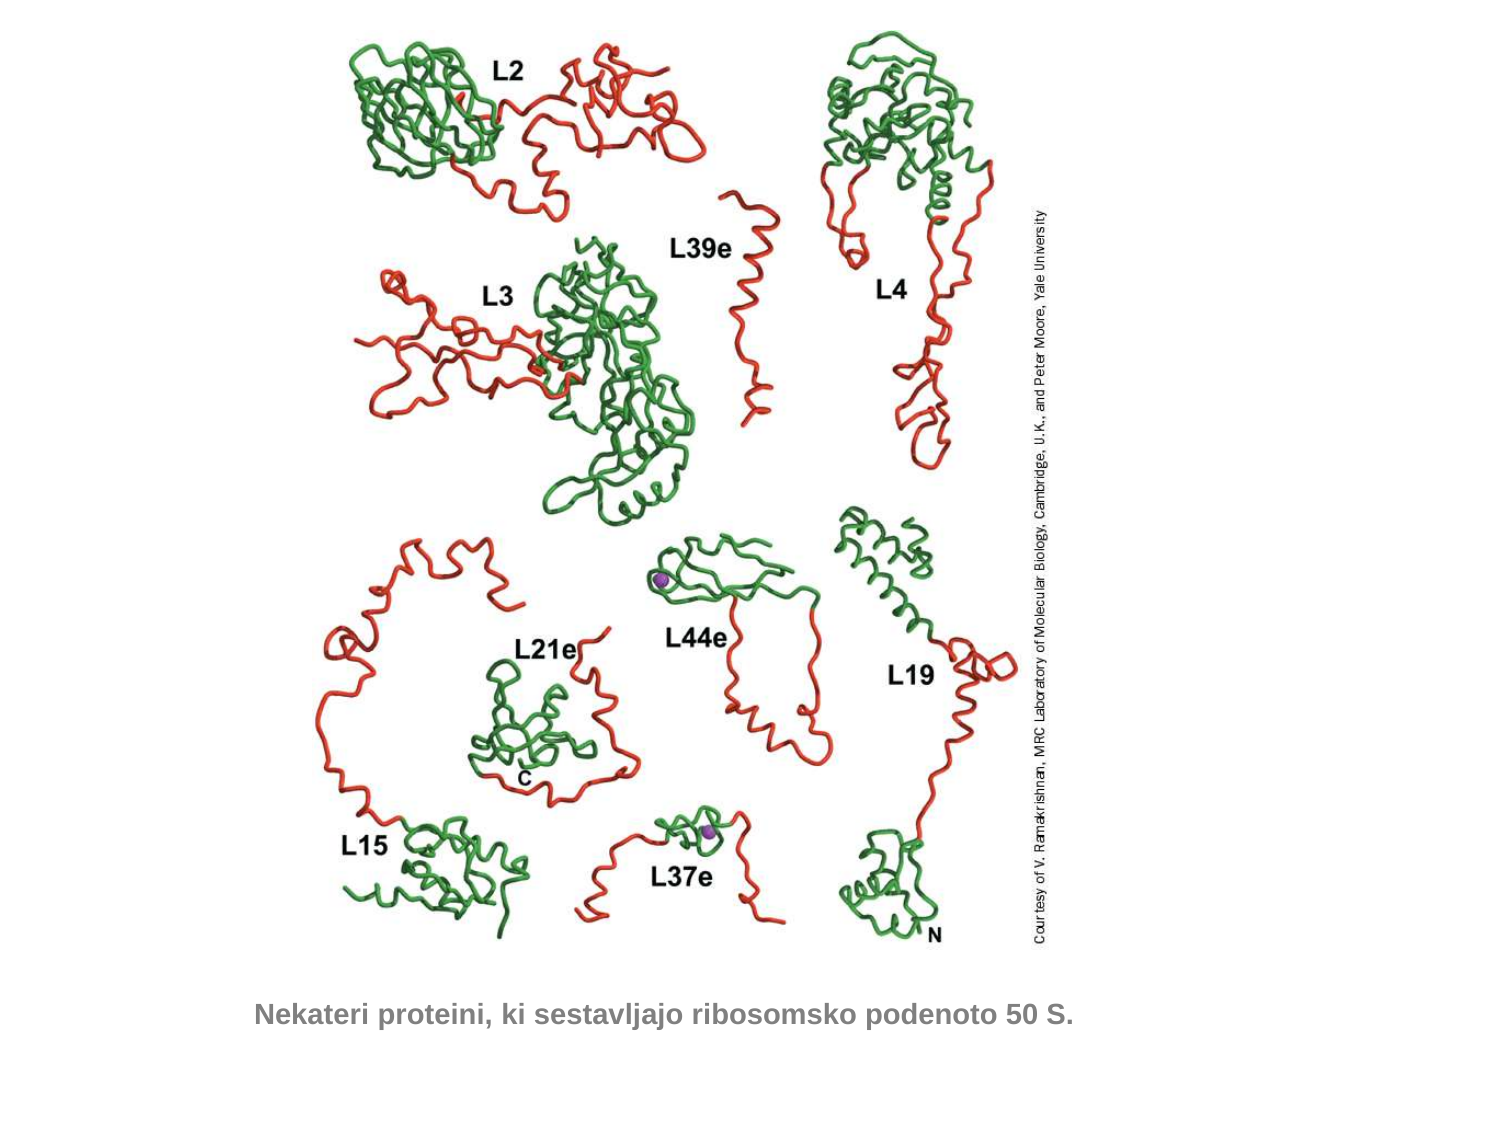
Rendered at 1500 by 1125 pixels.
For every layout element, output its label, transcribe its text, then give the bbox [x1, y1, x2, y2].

text_box Nekateri proteini, ki sestavljajo ribosomsko podenoto 50 S. [239, 987, 1091, 1038]
picture [312, 30, 1052, 950]
